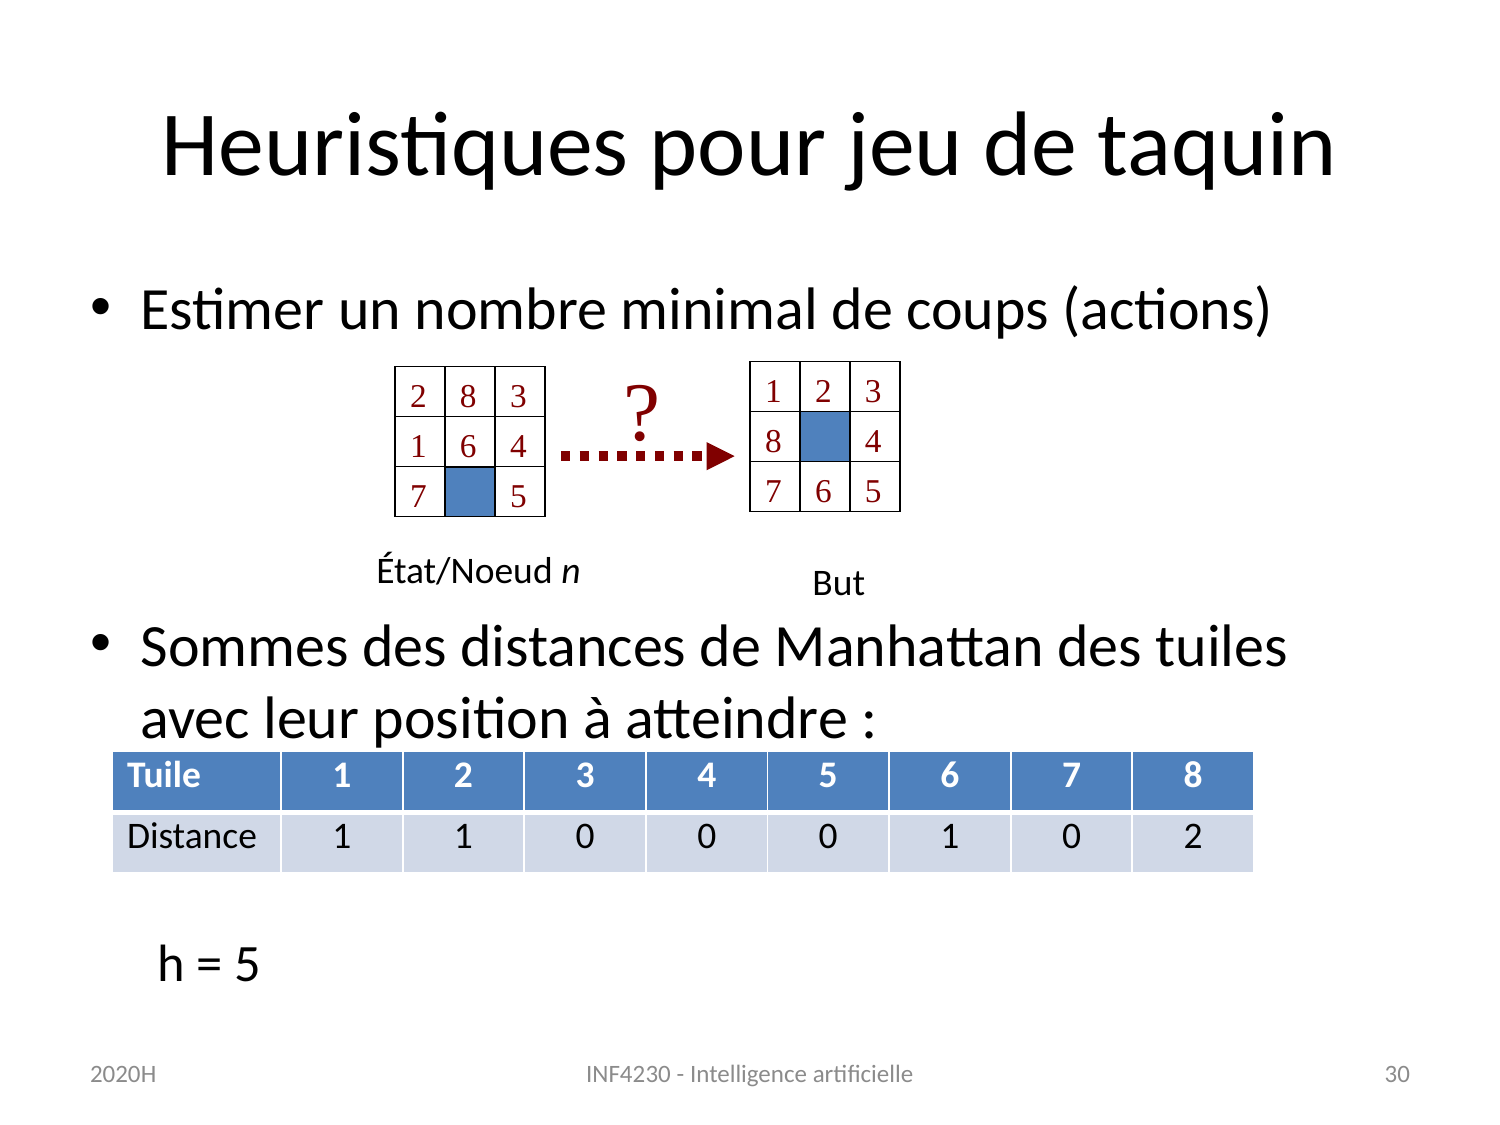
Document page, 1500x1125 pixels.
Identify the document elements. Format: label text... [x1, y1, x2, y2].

text_box 4 [851, 412, 897, 461]
text_box 5 [851, 462, 897, 511]
table_header 5 [768, 752, 888, 810]
text_box 1 [751, 412, 797, 417]
table_header 4 [647, 752, 767, 810]
table_header 6 [890, 752, 1010, 810]
text_box ? [608, 349, 676, 465]
slide_number <numéro> [1074, 1042, 1425, 1103]
text_box 1 [751, 362, 797, 411]
text_box 5 [495, 517, 542, 522]
text_box 5 [496, 467, 542, 516]
text_box 8 [445, 366, 492, 422]
table_header 2 [404, 752, 523, 810]
text_box État/Noeud n [361, 538, 596, 599]
text_box 7 [750, 512, 797, 517]
footer INF4230 - Intelligence artificielle [512, 1042, 988, 1103]
table_cell Distance [113, 815, 280, 872]
text_box 7 [396, 467, 442, 516]
text_box 2 [396, 417, 442, 422]
text_box 2 [396, 367, 442, 416]
text_box 3 [851, 362, 897, 411]
text_box 3 [496, 367, 542, 416]
table_header 8 [1133, 752, 1253, 810]
text_box 2 [800, 361, 847, 417]
table_cell 1 [890, 815, 1010, 872]
list Estimer un nombre minimal de coups (actions) Sommes des distances de Manhattan des tuiles avec leur position à atteindre : h = 5 [75, 262, 1425, 1005]
text_box [444, 466, 495, 517]
table_cell 0 [647, 815, 767, 872]
text_box 6 [800, 512, 847, 517]
title Heuristiques pour jeu de taquin [75, 45, 1425, 233]
table_cell 0 [768, 815, 888, 872]
table_cell 1 [404, 815, 523, 872]
text_box 7 [395, 517, 442, 522]
text_box But [797, 550, 881, 611]
table_header 3 [525, 752, 645, 810]
text_box 5 [850, 512, 897, 517]
table_cell 0 [1012, 815, 1131, 872]
table_cell 1 [282, 815, 402, 872]
text_box 6 [801, 462, 847, 511]
text_box 7 [751, 462, 797, 511]
text_box 1 [396, 422, 442, 466]
table_header 7 [1012, 752, 1131, 810]
table_cell 2 [1133, 815, 1253, 872]
text_box [800, 411, 850, 462]
slide_number 2020H [75, 1042, 425, 1103]
table_cell 0 [525, 815, 645, 872]
table_header Tuile [113, 752, 280, 810]
text_box 8 [751, 417, 797, 461]
table_header 1 [282, 752, 402, 810]
text_box 4 [496, 417, 542, 466]
text_box 6 [446, 422, 492, 466]
